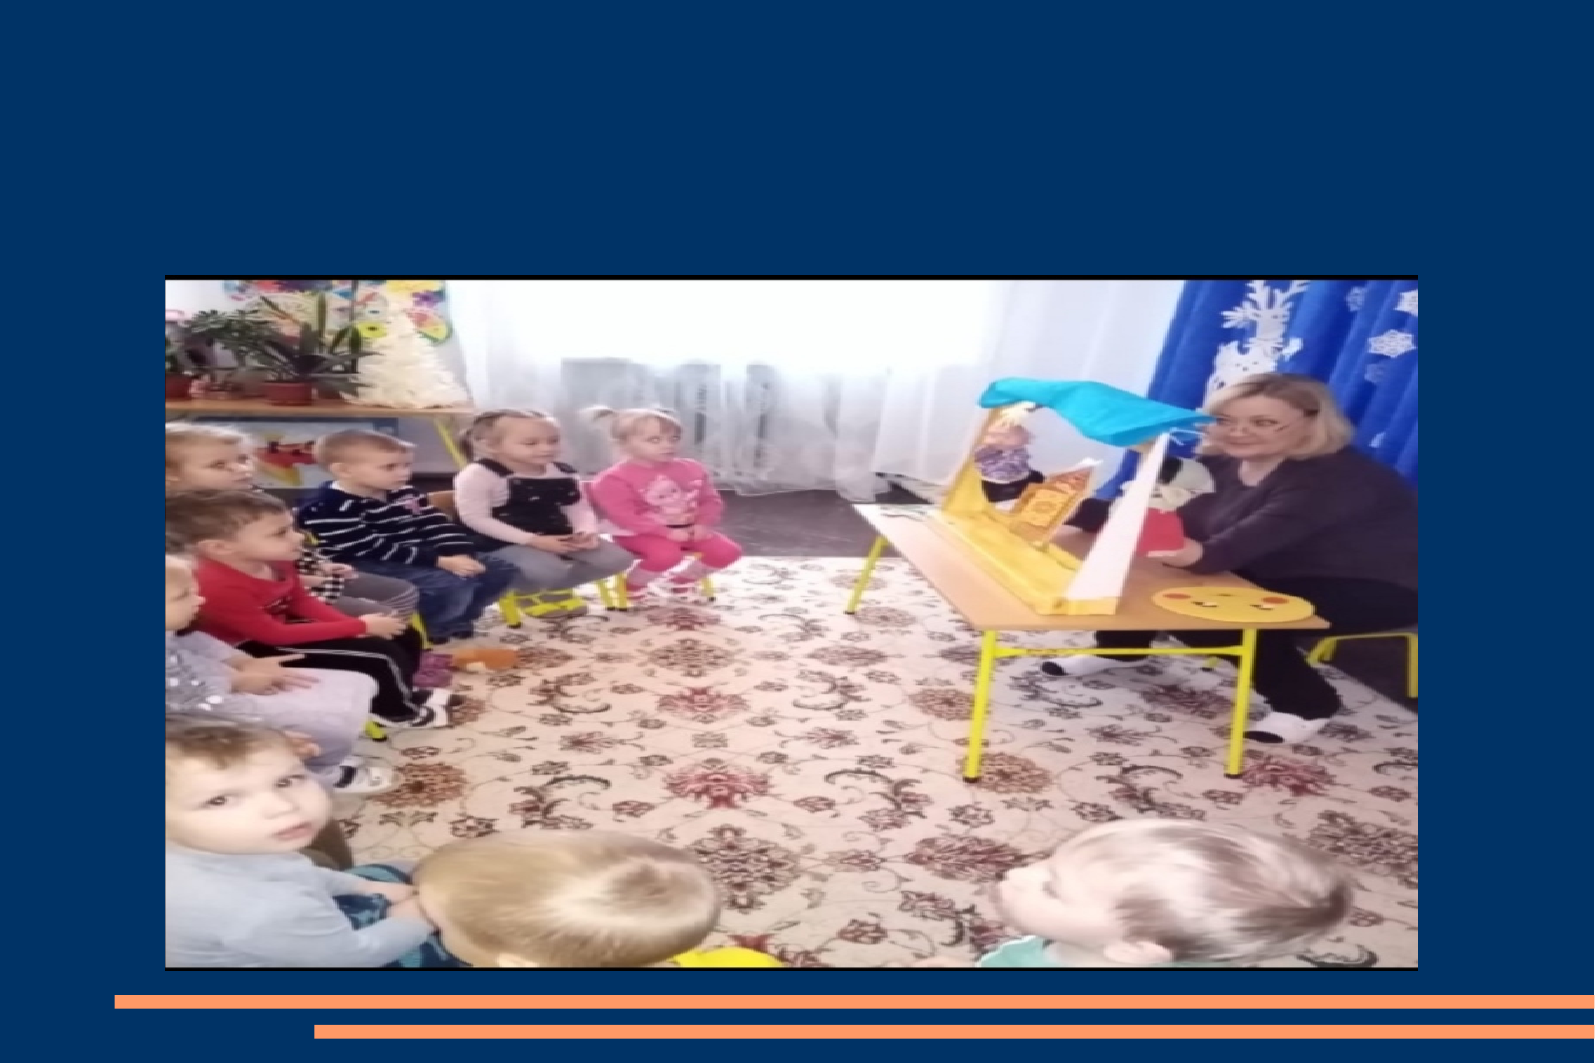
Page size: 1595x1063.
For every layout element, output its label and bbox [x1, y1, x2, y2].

picture [165, 275, 1418, 971]
